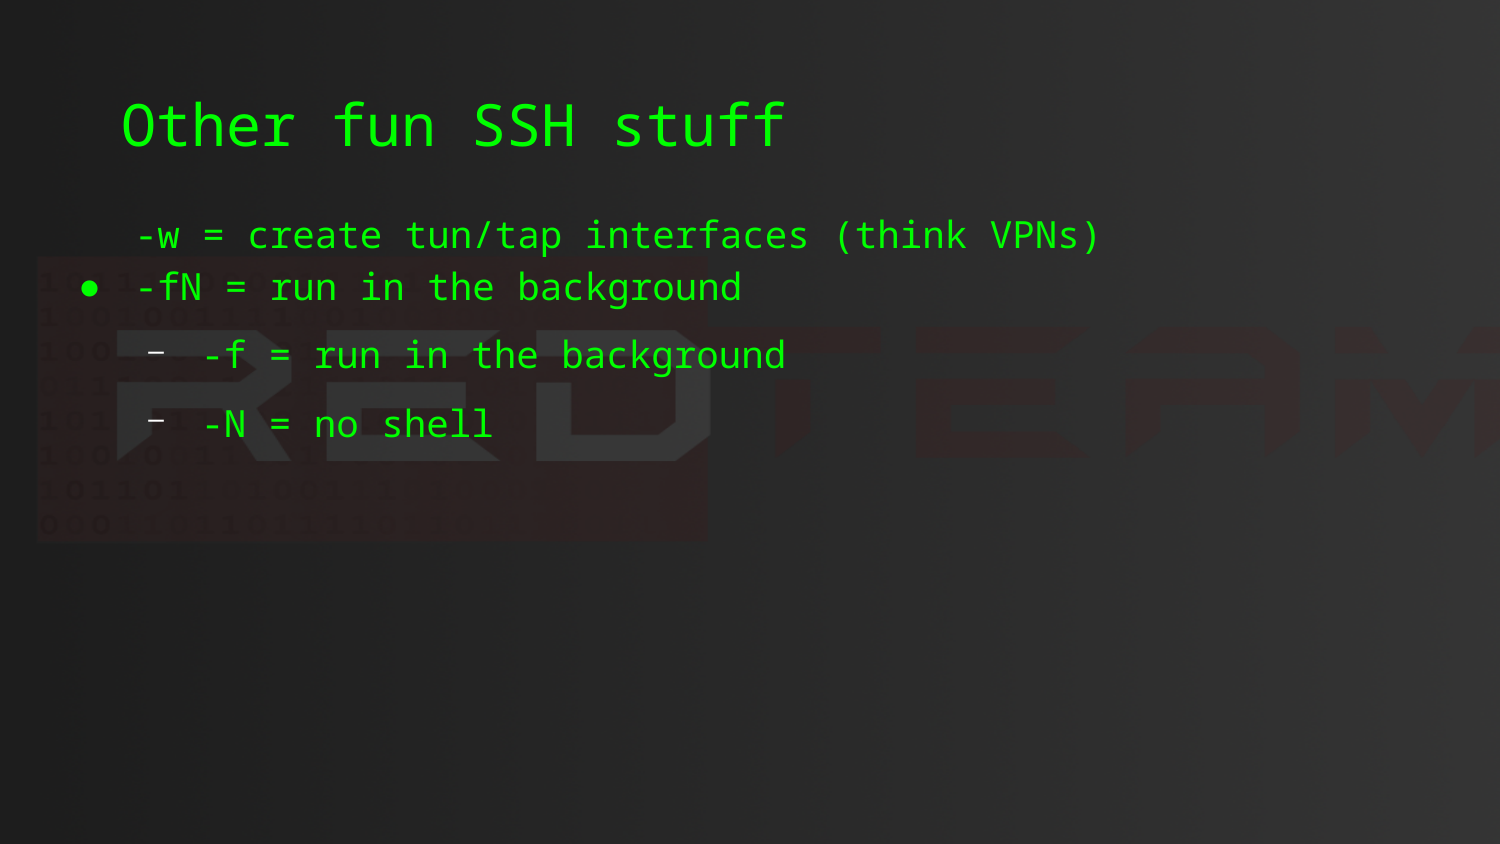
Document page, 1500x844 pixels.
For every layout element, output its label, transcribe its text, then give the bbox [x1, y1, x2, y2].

picture [0, 0, 1500, 844]
list -w = create tun/tap interfaces (think VPNs) -fN = run in the background -f = run in the background -N = no shell [44, 189, 1443, 750]
title Other fun SSH stuff [105, 72, 1443, 167]
